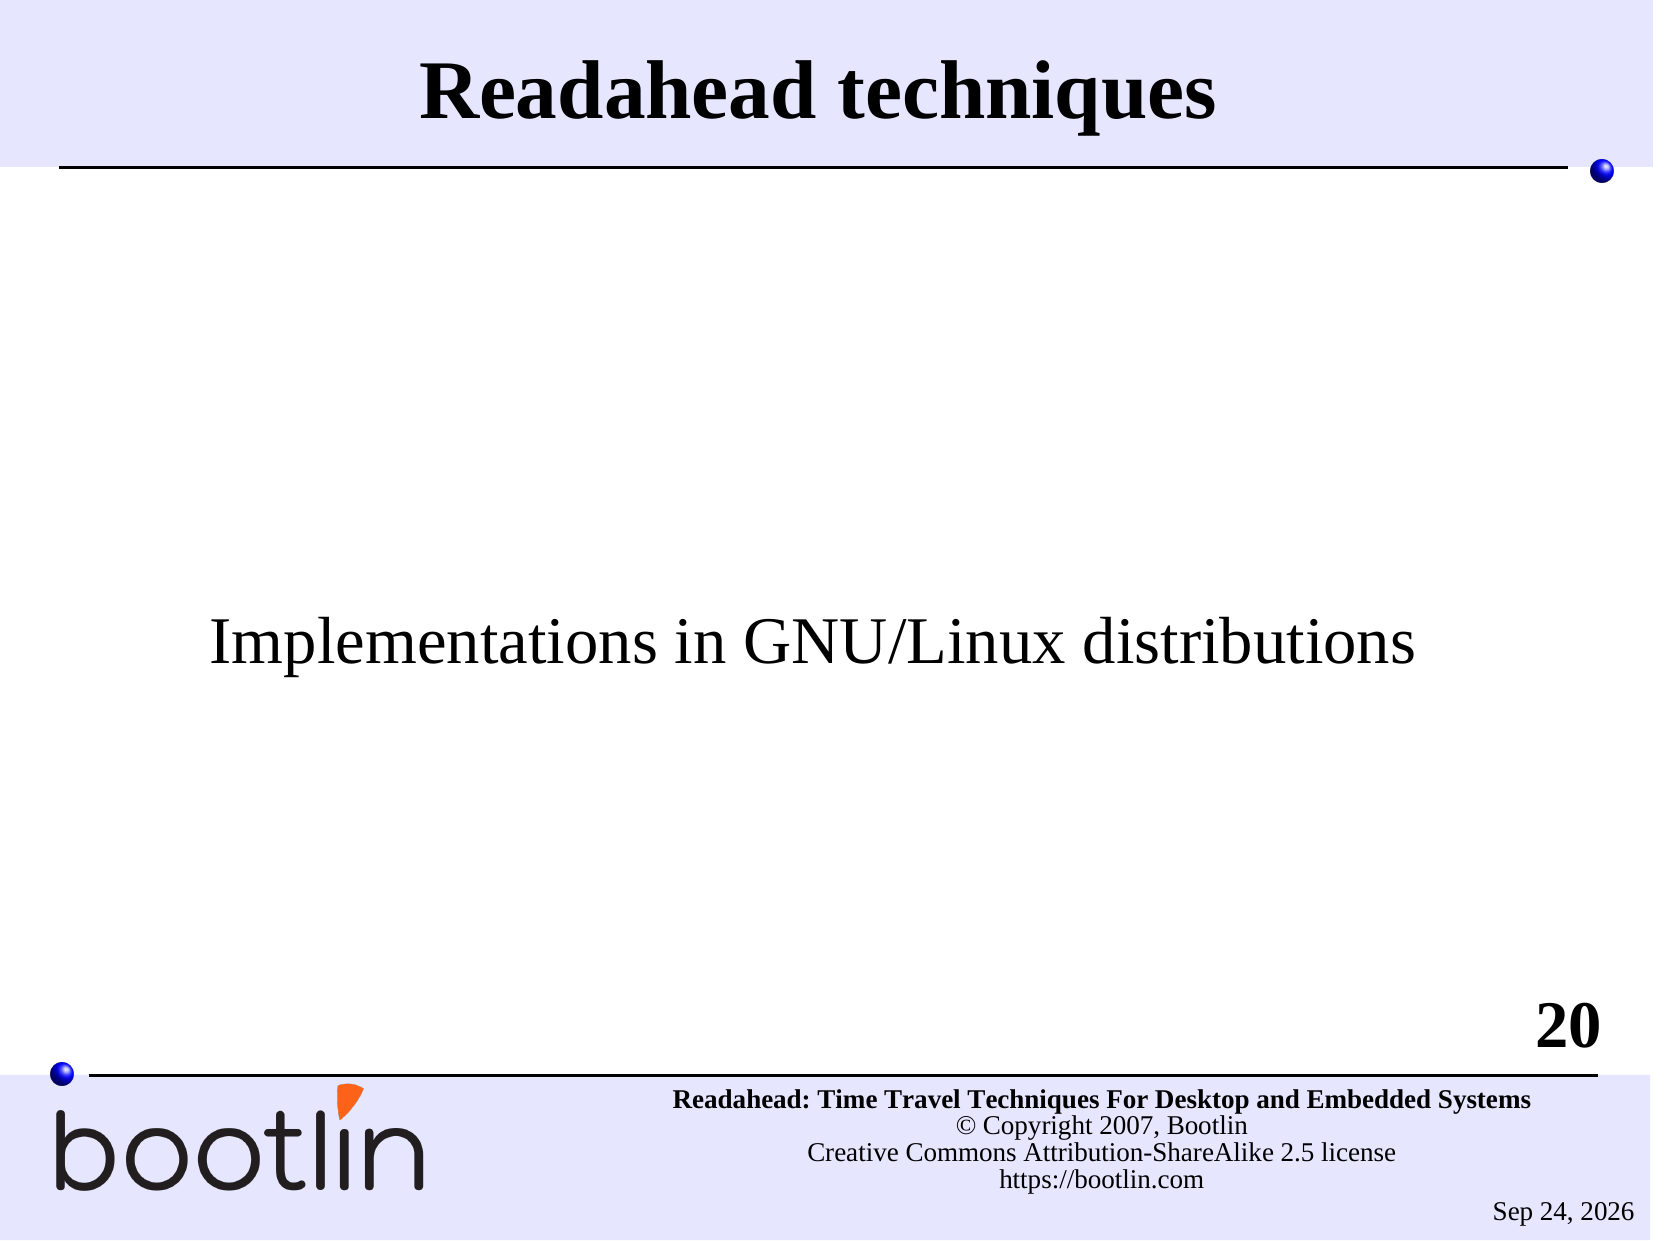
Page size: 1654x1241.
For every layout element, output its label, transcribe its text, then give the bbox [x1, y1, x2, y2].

picture [17, 1060, 462, 1230]
subtitle Implementations in GNU/Linux distributions [54, 216, 1574, 1066]
title Readahead techniques [33, 29, 1604, 153]
